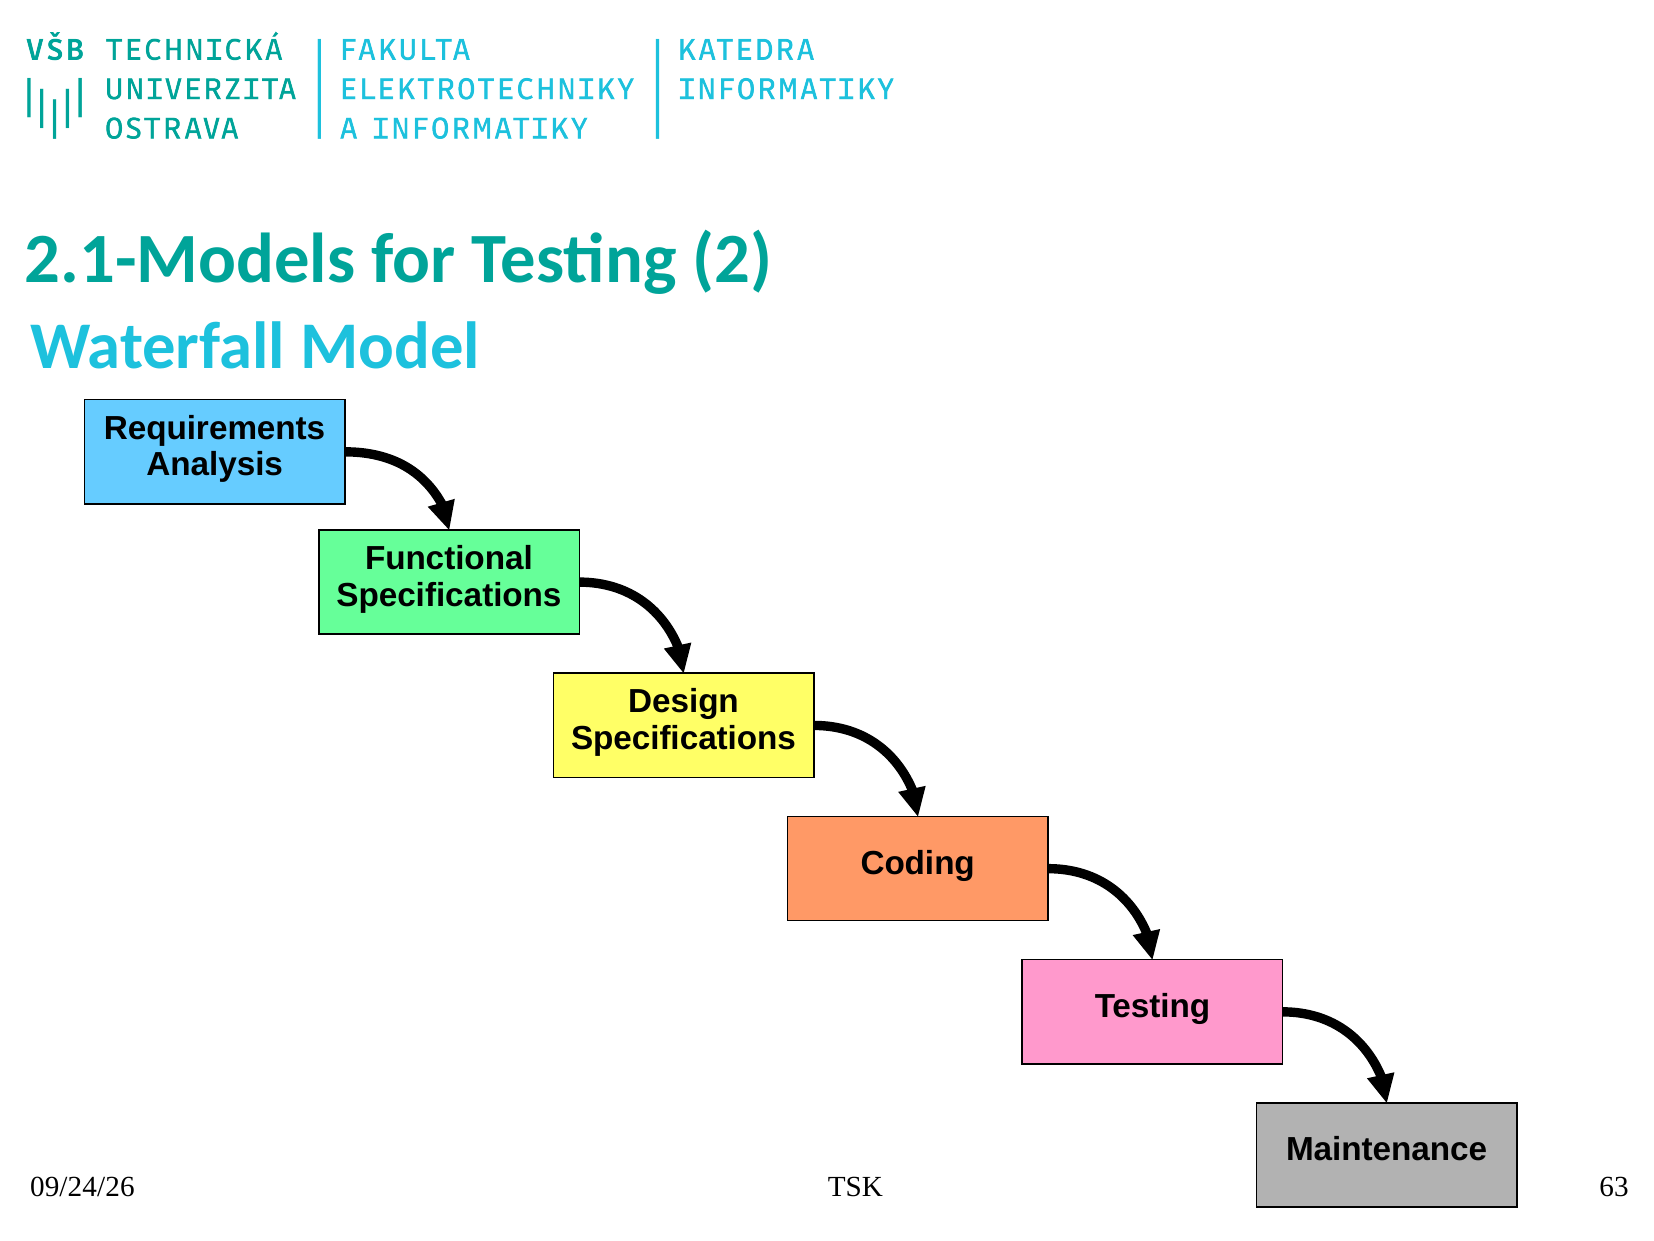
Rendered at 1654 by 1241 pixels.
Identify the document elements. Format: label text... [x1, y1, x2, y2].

text_box Maintenance [1256, 1146, 1517, 1207]
title 2.1-Models for Testing (2) [24, 169, 1629, 300]
picture [26, 31, 894, 139]
list Waterfall Model [30, 318, 1629, 1146]
